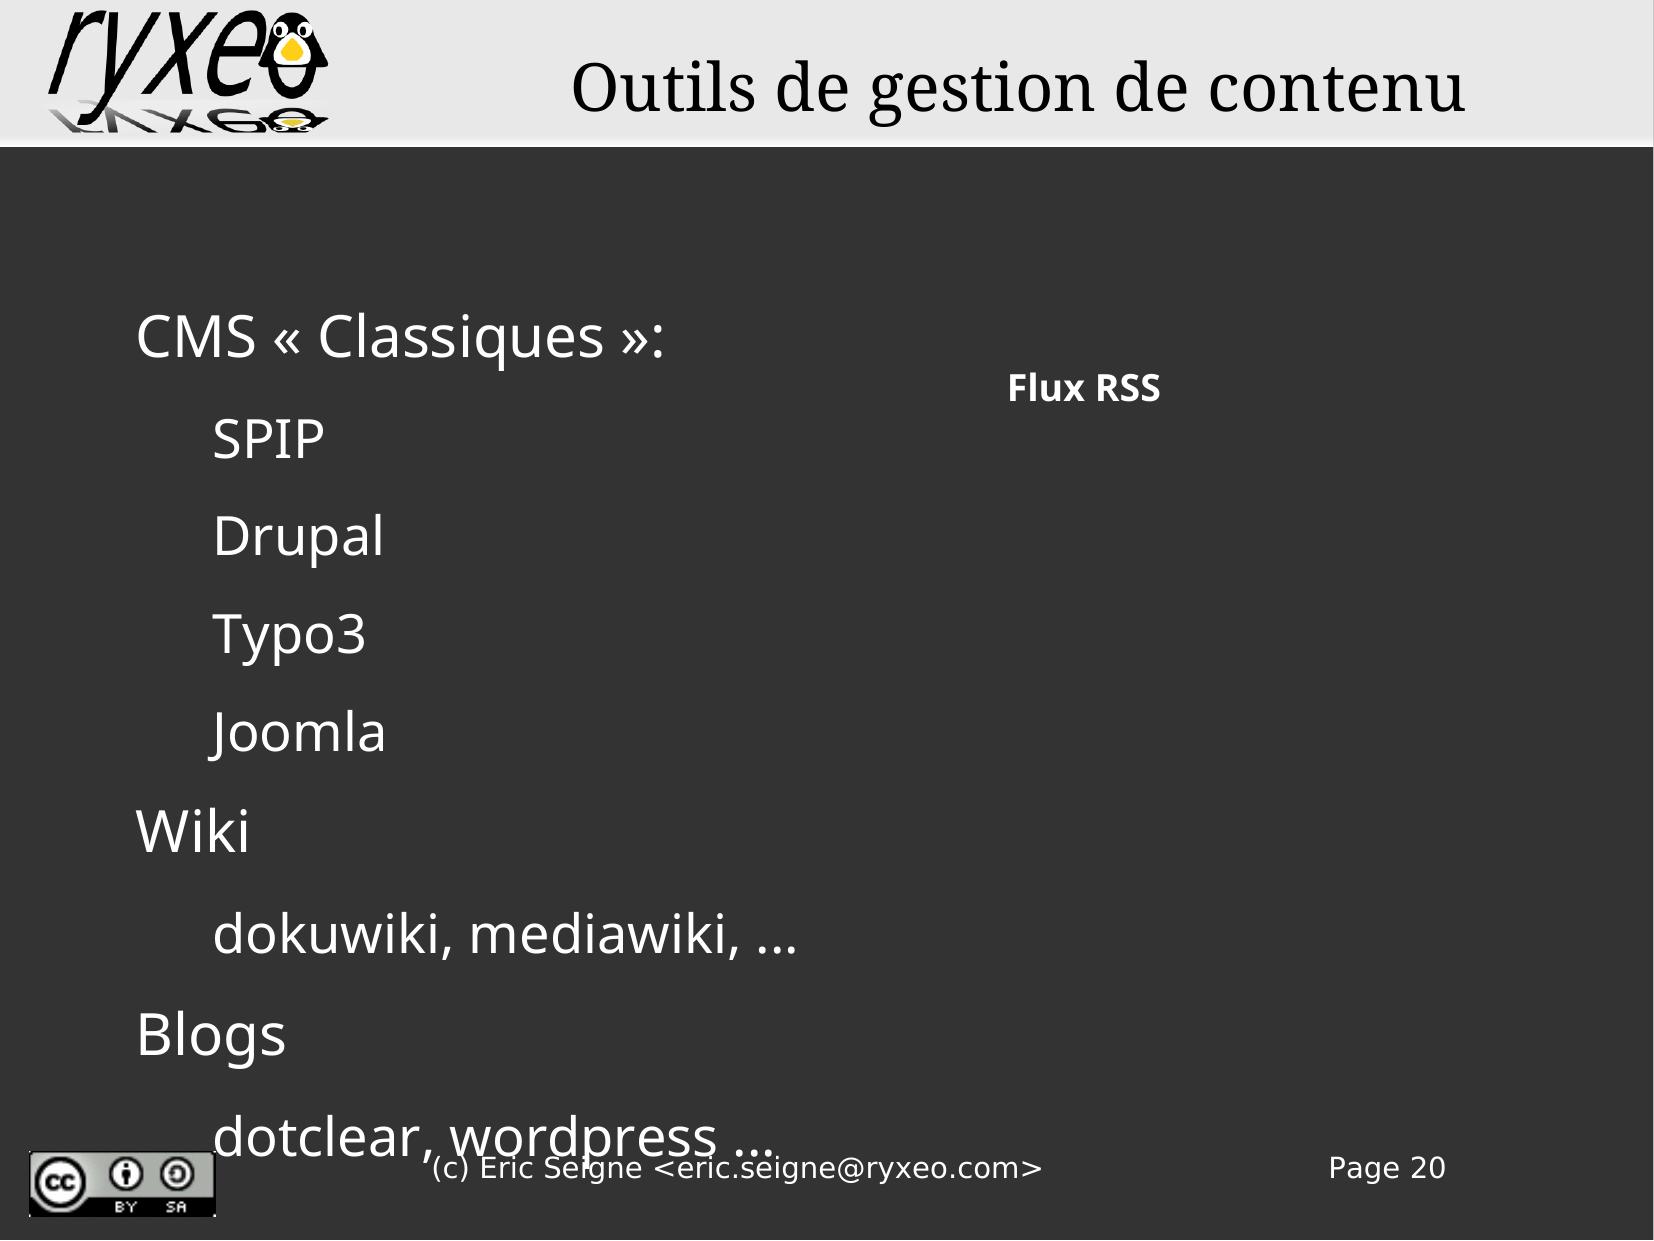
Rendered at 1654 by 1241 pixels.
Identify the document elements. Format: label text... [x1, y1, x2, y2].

text_box Flux RSS [974, 354, 1477, 413]
picture [0, 0, 1654, 147]
list CMS « Classiques »: SPIP Drupal Typo3 Joomla Wiki dokuwiki, mediawiki, ... Blogs dotclear, wordpress ... [118, 295, 1522, 1117]
picture [29, 1151, 216, 1217]
title Outils de gestion de contenu [442, 29, 1595, 142]
